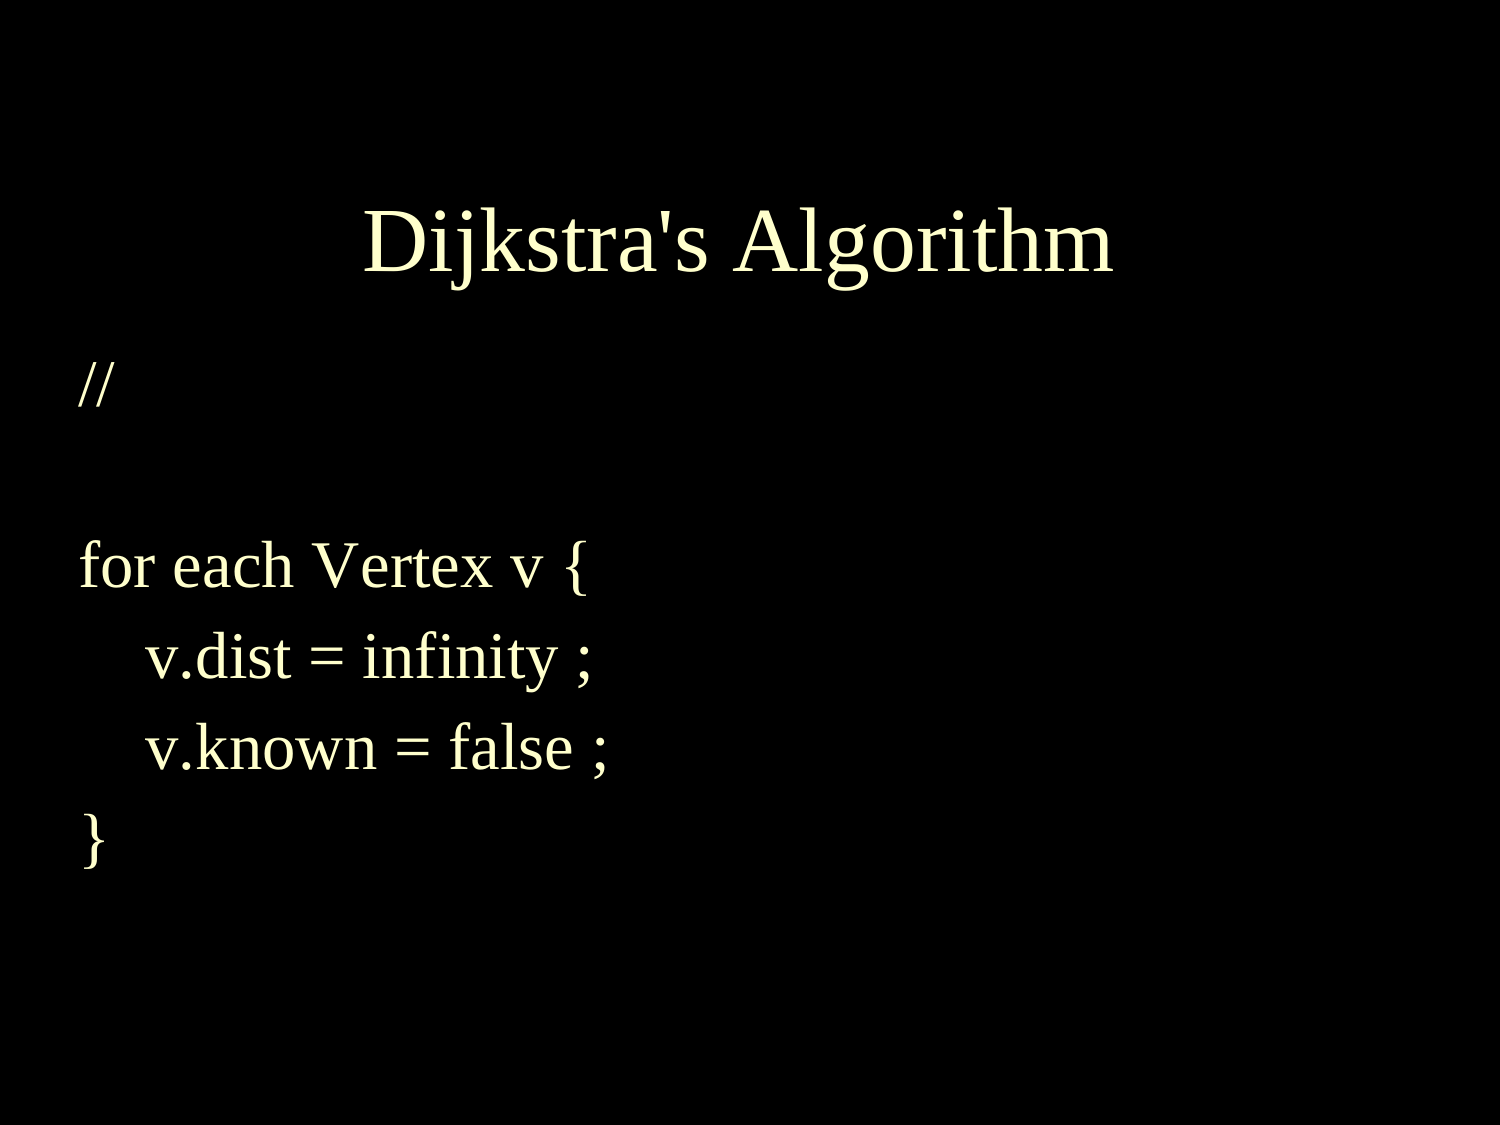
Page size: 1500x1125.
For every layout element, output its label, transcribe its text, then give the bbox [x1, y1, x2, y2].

title Dijkstra's Algorithm [22, 145, 1480, 336]
list // for each Vertex v { v.dist = infinity ; v.known = false ; } [22, 347, 1482, 1090]
